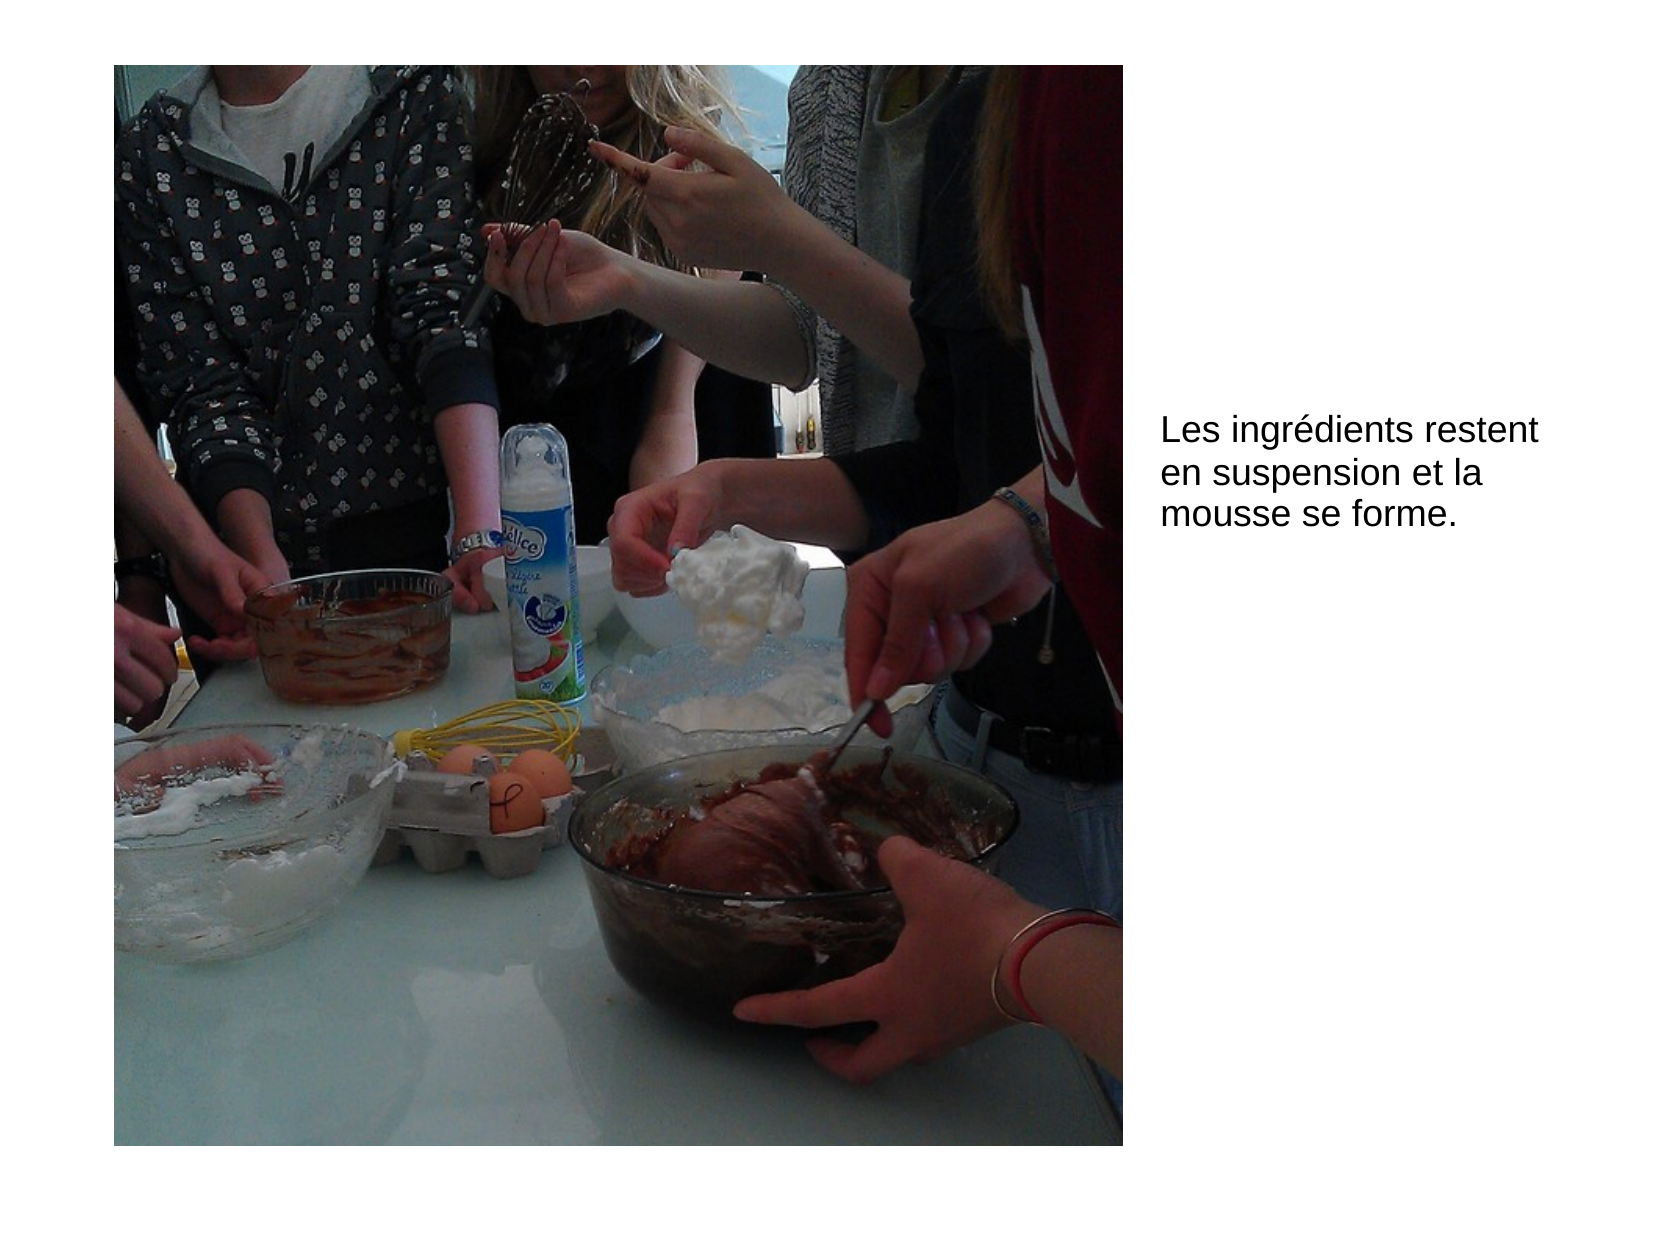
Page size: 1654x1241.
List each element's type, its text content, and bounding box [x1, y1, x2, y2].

text_box Les ingrédients restent en suspension et la mousse se forme. [1145, 401, 1583, 585]
picture [114, 65, 1123, 1146]
